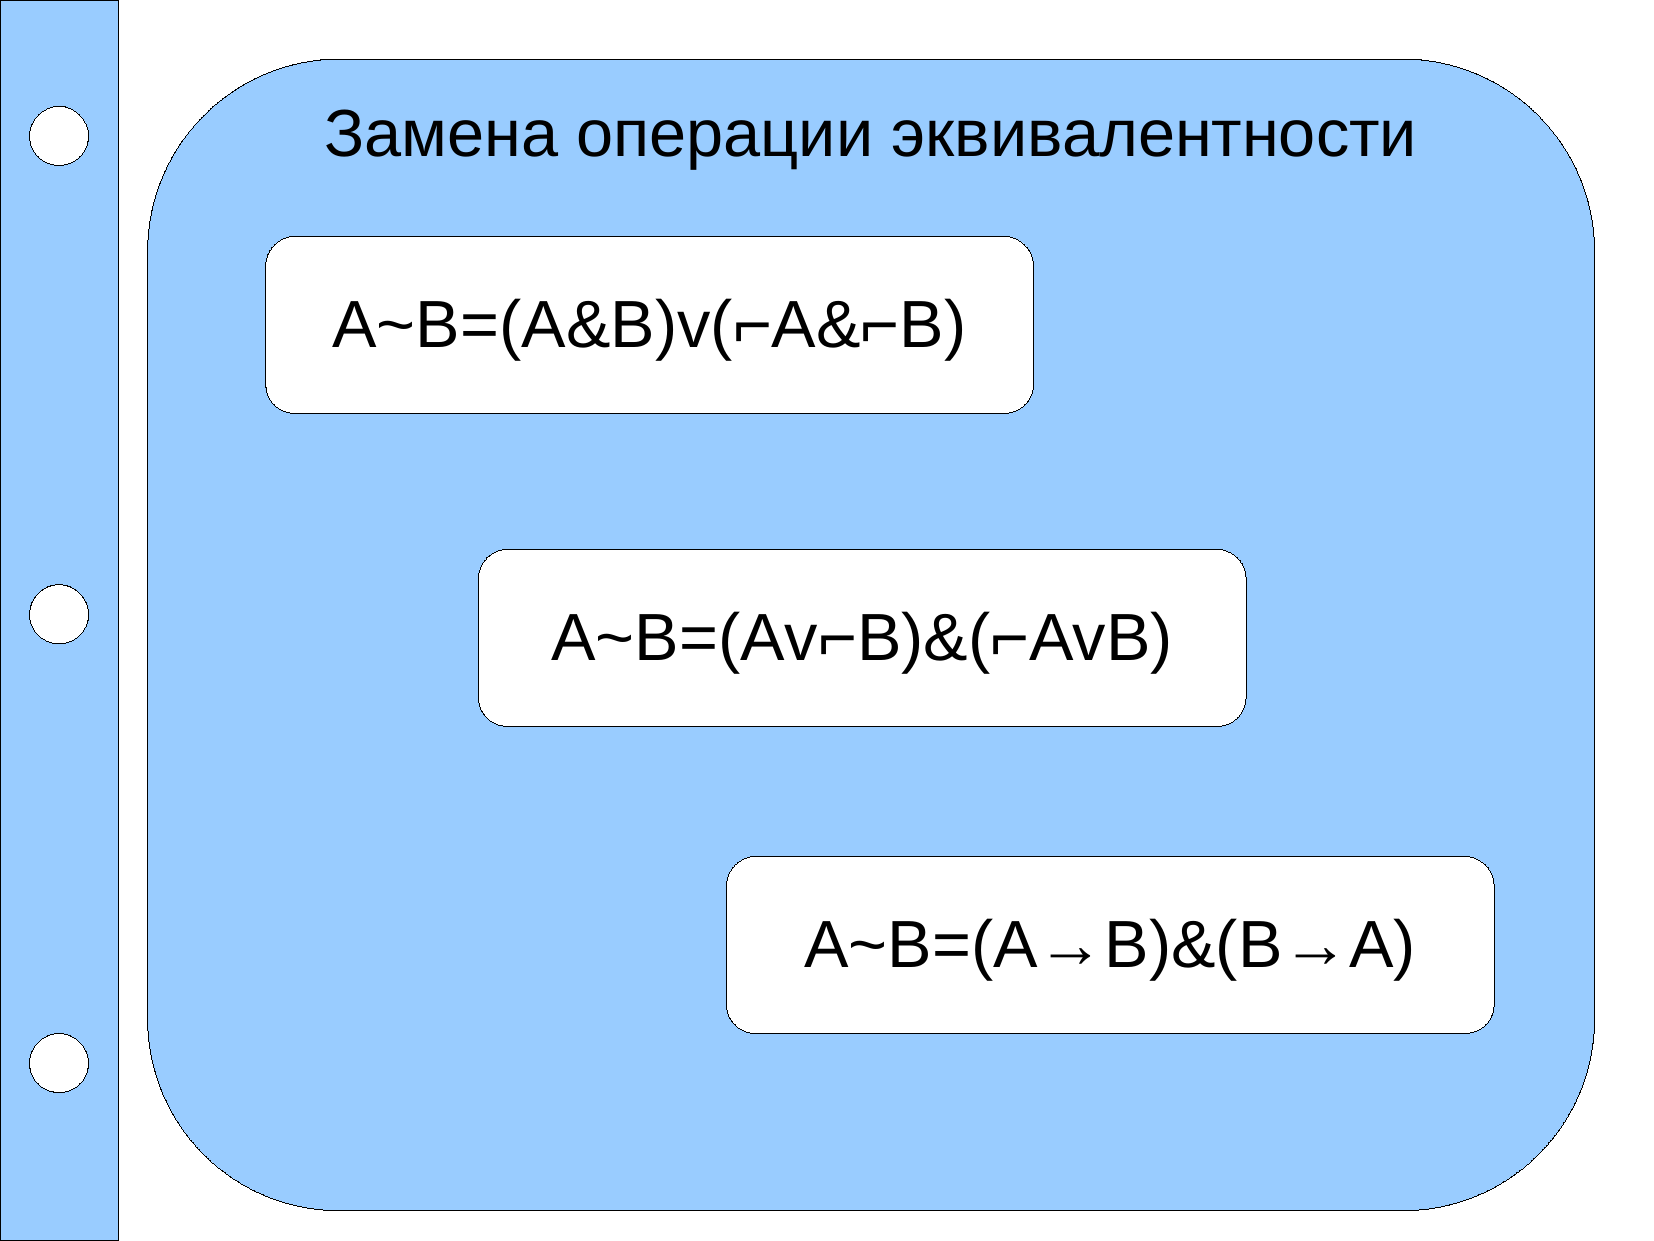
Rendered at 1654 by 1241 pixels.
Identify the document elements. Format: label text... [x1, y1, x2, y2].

text_box [0, 0, 119, 1241]
text_box [147, 59, 1595, 1211]
text_box Замена операции эквивалентности [265, 88, 1477, 179]
text_box А~В=(Аv⌐B)&(⌐AvB) [478, 549, 1247, 727]
text_box А~В=(А→B)&(B→A) [726, 856, 1495, 1034]
text_box А~В=(А&B)v(⌐A&⌐B) [265, 236, 1034, 414]
